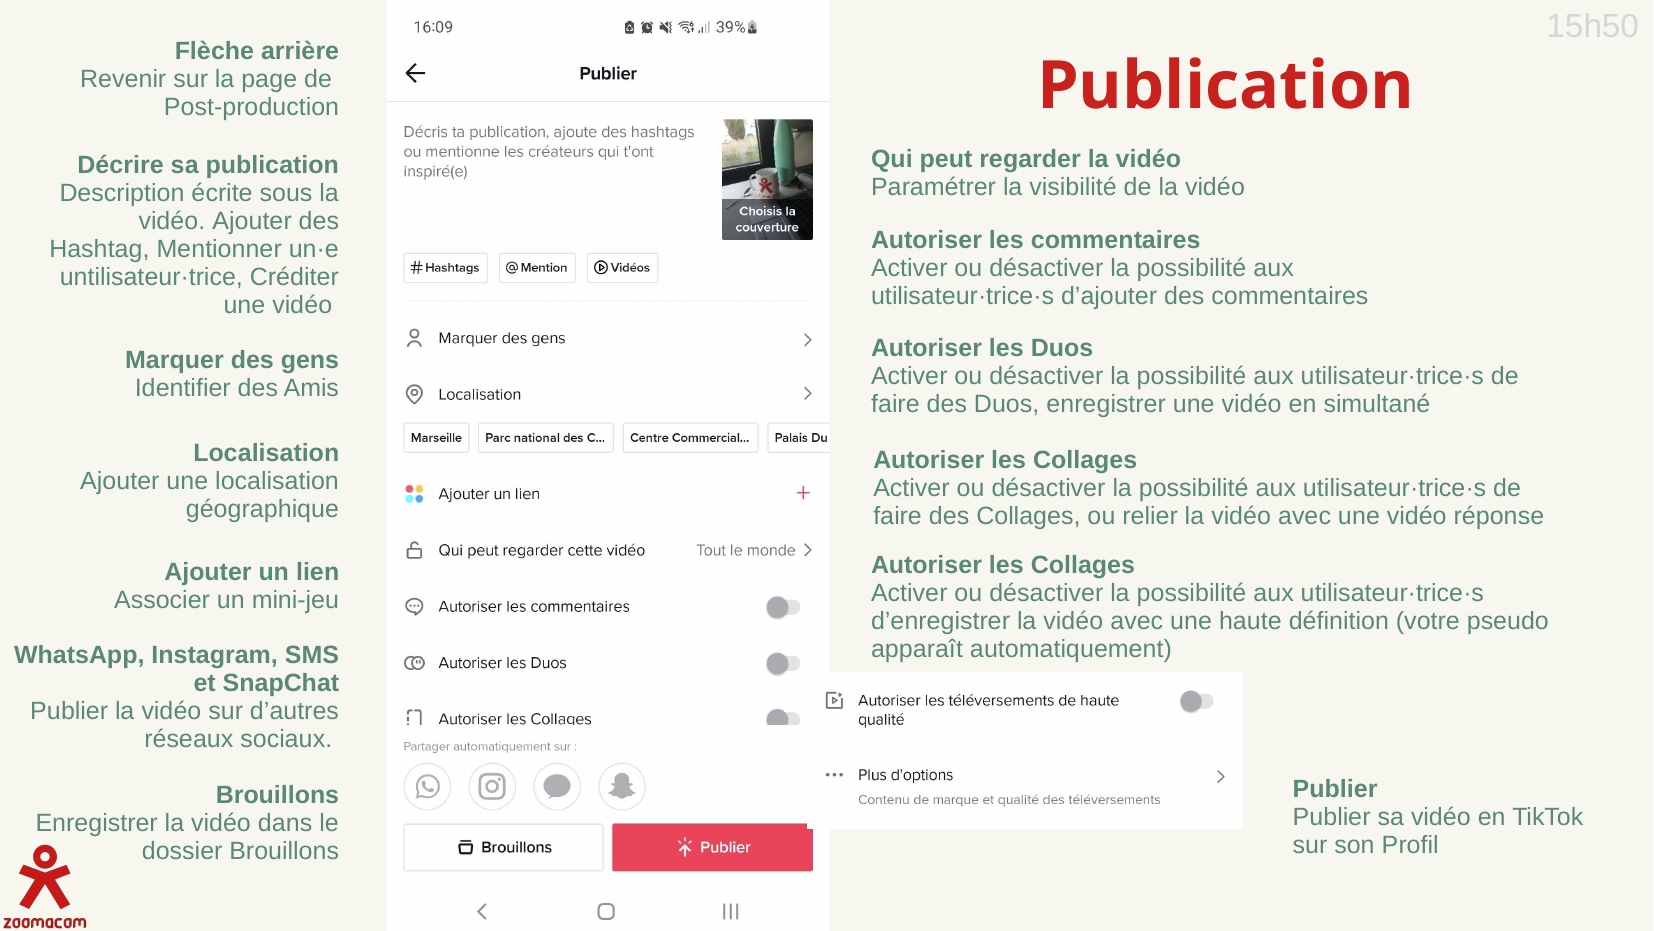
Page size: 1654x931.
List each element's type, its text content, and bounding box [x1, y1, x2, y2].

text_box Brouillons Enregistrer la vidéo dans le dossier Brouillons [0, 789, 355, 873]
text_box Autoriser les Duos Activer ou désactiver la possibilité aux utilisateur·trice·s de faire des Duos, enregistrer une vidéo en simultané [856, 326, 1536, 426]
text_box Marquer des gens Identifier des Amis [0, 337, 355, 409]
text_box Qui peut regarder la vidéo Paramétrer la visibilité de la vidéo [856, 137, 1359, 218]
picture [0, 0, 1654, 931]
text_box Autoriser les Collages Activer ou désactiver la possibilité aux utilisateur·trice·s d’enregistrer la vidéo avec une haute définition (votre pseudo apparaît automatiquement) [856, 543, 1587, 671]
text_box Publier Publier sa vidéo en TikTok sur son Profil [1277, 767, 1625, 867]
text_box Localisation Ajouter une localisation géographique [0, 431, 355, 530]
text_box Publication [830, 29, 1430, 139]
text_box Autoriser les commentaires Activer ou désactiver la possibilité aux utilisateur·trice·s d’ajouter des commentaires [856, 218, 1388, 318]
text_box WhatsApp, Instagram, SMS et SnapChat Publier la vidéo sur d’autres réseaux sociaux. [0, 633, 355, 789]
text_box Ajouter un lien Associer un mini-jeu [0, 550, 355, 622]
text_box 15h50 [1476, 0, 1654, 60]
text_box Autoriser les Collages Activer ou désactiver la possibilité aux utilisateur·trice·s de faire des Collages, ou relier la vidéo avec une vidéo réponse [858, 438, 1589, 538]
text_box Flèche arrière Revenir sur la page de Post-production [0, 29, 355, 129]
text_box Décrire sa publication Description écrite sous la vidéo. Ajouter des Hashtag, Mentionner un·e untilisateur·trice, Créditer une vidéo [29, 143, 355, 327]
